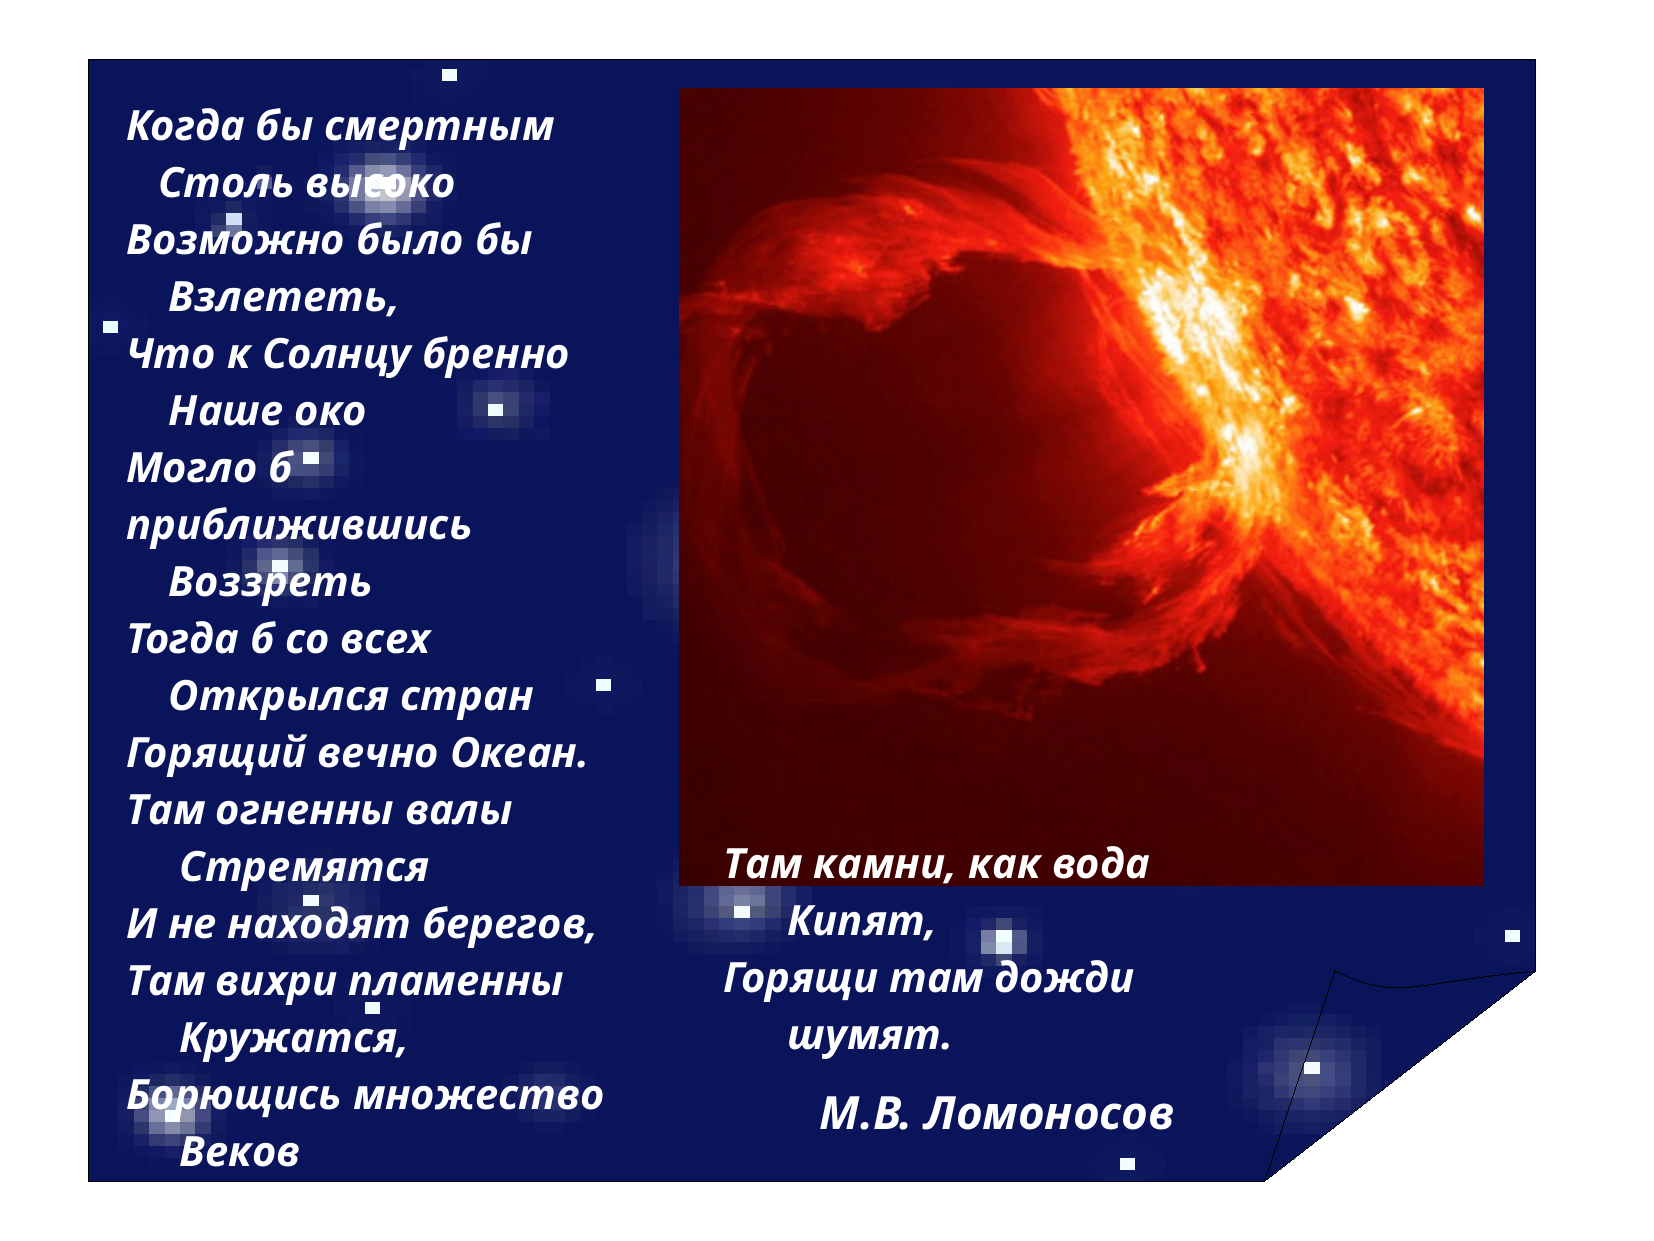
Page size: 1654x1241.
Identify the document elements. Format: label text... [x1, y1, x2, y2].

text_box М.В. Ломоносов [805, 1072, 1211, 1152]
text_box Там камни, как вода Кипят, Горящи там дожди шумят. [708, 826, 1194, 1215]
text_box Когда бы смертным Столь высоко Возможно было бы Взлететь, Что к Солнцу бренно Наше око Могло б приближившись Воззреть Тогда б со всех Открылся стран Горящий вечно Океан. Там огненны валы Стремятся И не находят берегов, Там вихри пламенны Кружатся, Борющись множество Веков [111, 88, 660, 1152]
picture [679, 88, 1484, 886]
text_box [88, 59, 1536, 1182]
